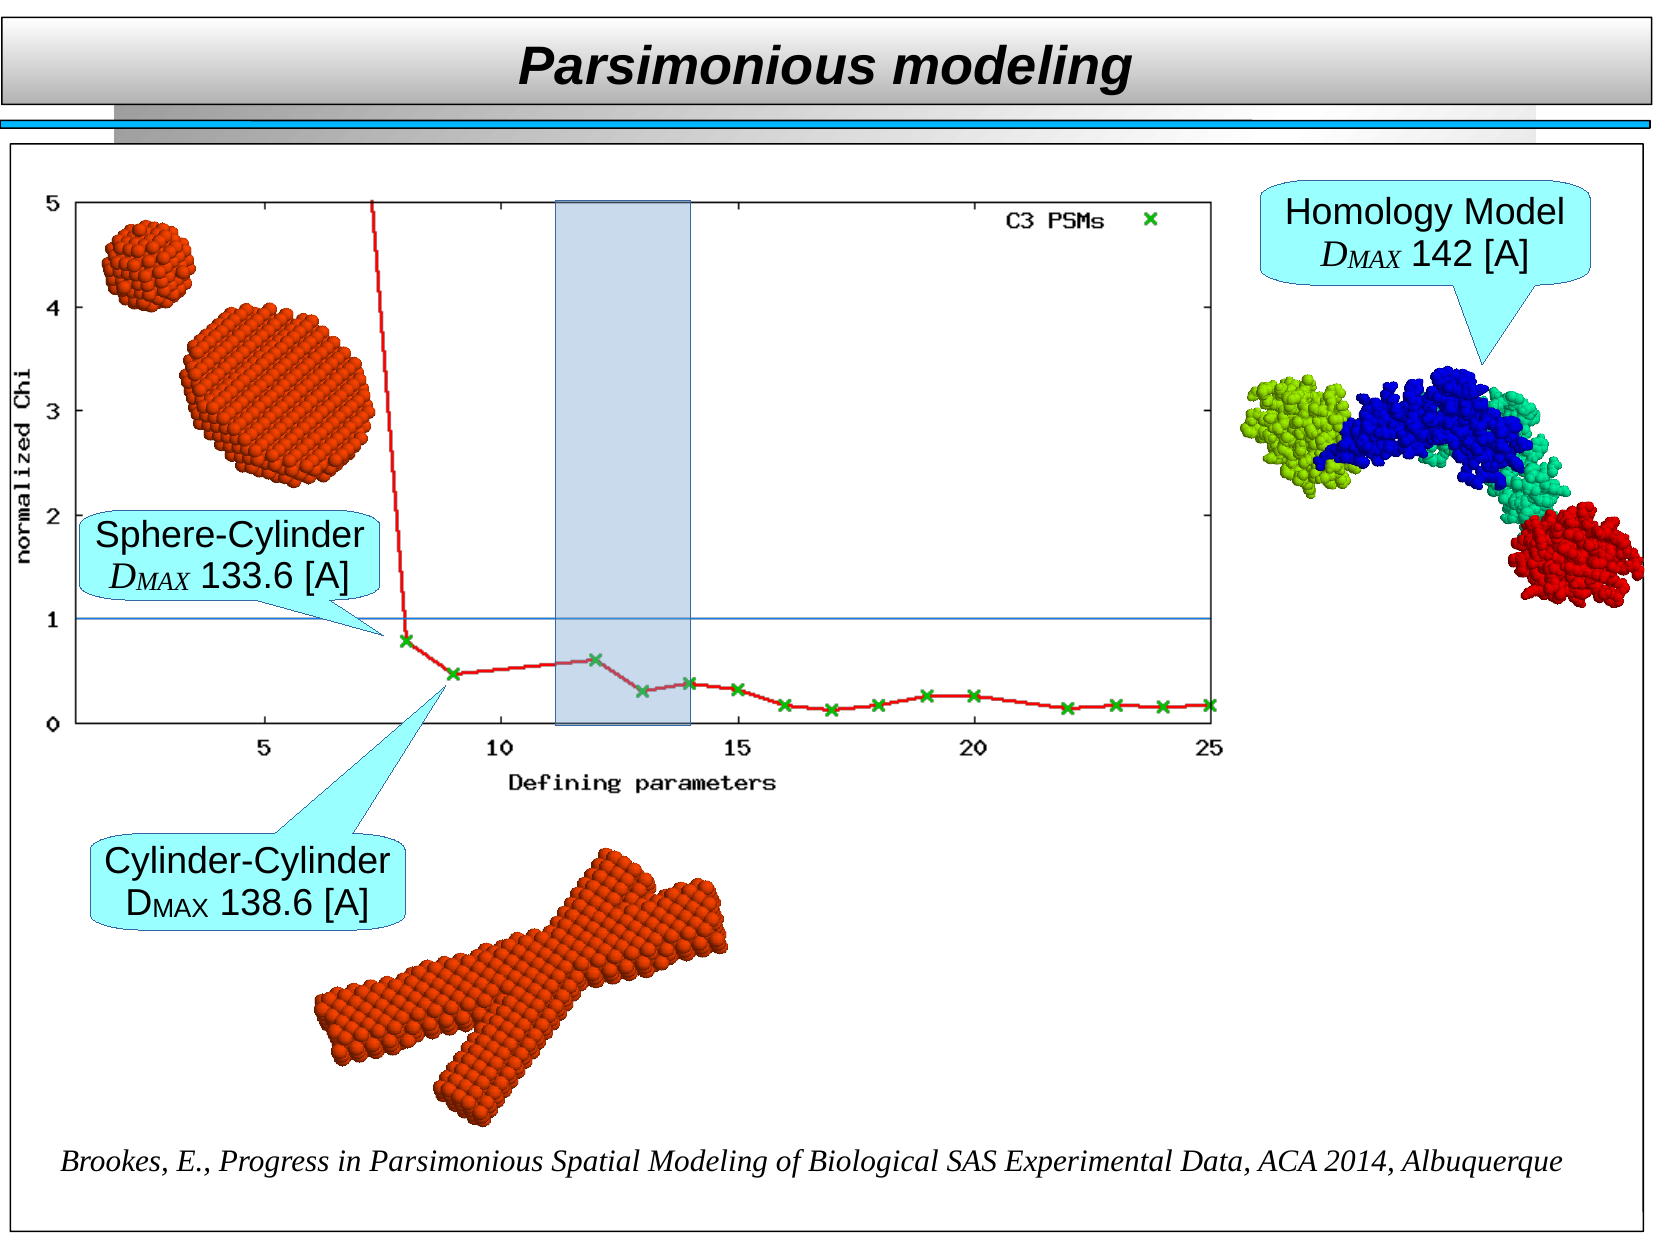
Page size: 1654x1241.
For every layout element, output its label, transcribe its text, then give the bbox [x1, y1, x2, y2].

text_box Cylinder-Cylinder DMAX 138.6 [A] [90, 685, 446, 931]
text_box [555, 200, 691, 726]
title Brookes, E., Progress in Parsimonious Spatial Modeling of Biological SAS Experimental Data, ACA 2014, Albuquerque [60, 1106, 1577, 1216]
text_box Parsimonious modeling [1, 17, 1652, 105]
picture [300, 839, 751, 1141]
picture [8, 180, 1650, 798]
text_box Sphere-Cylinder DMAX 133.6 [A] [79, 510, 384, 636]
text_box [0, 120, 1651, 129]
text_box Homology Model DMAX 142 [A] [1260, 180, 1591, 365]
